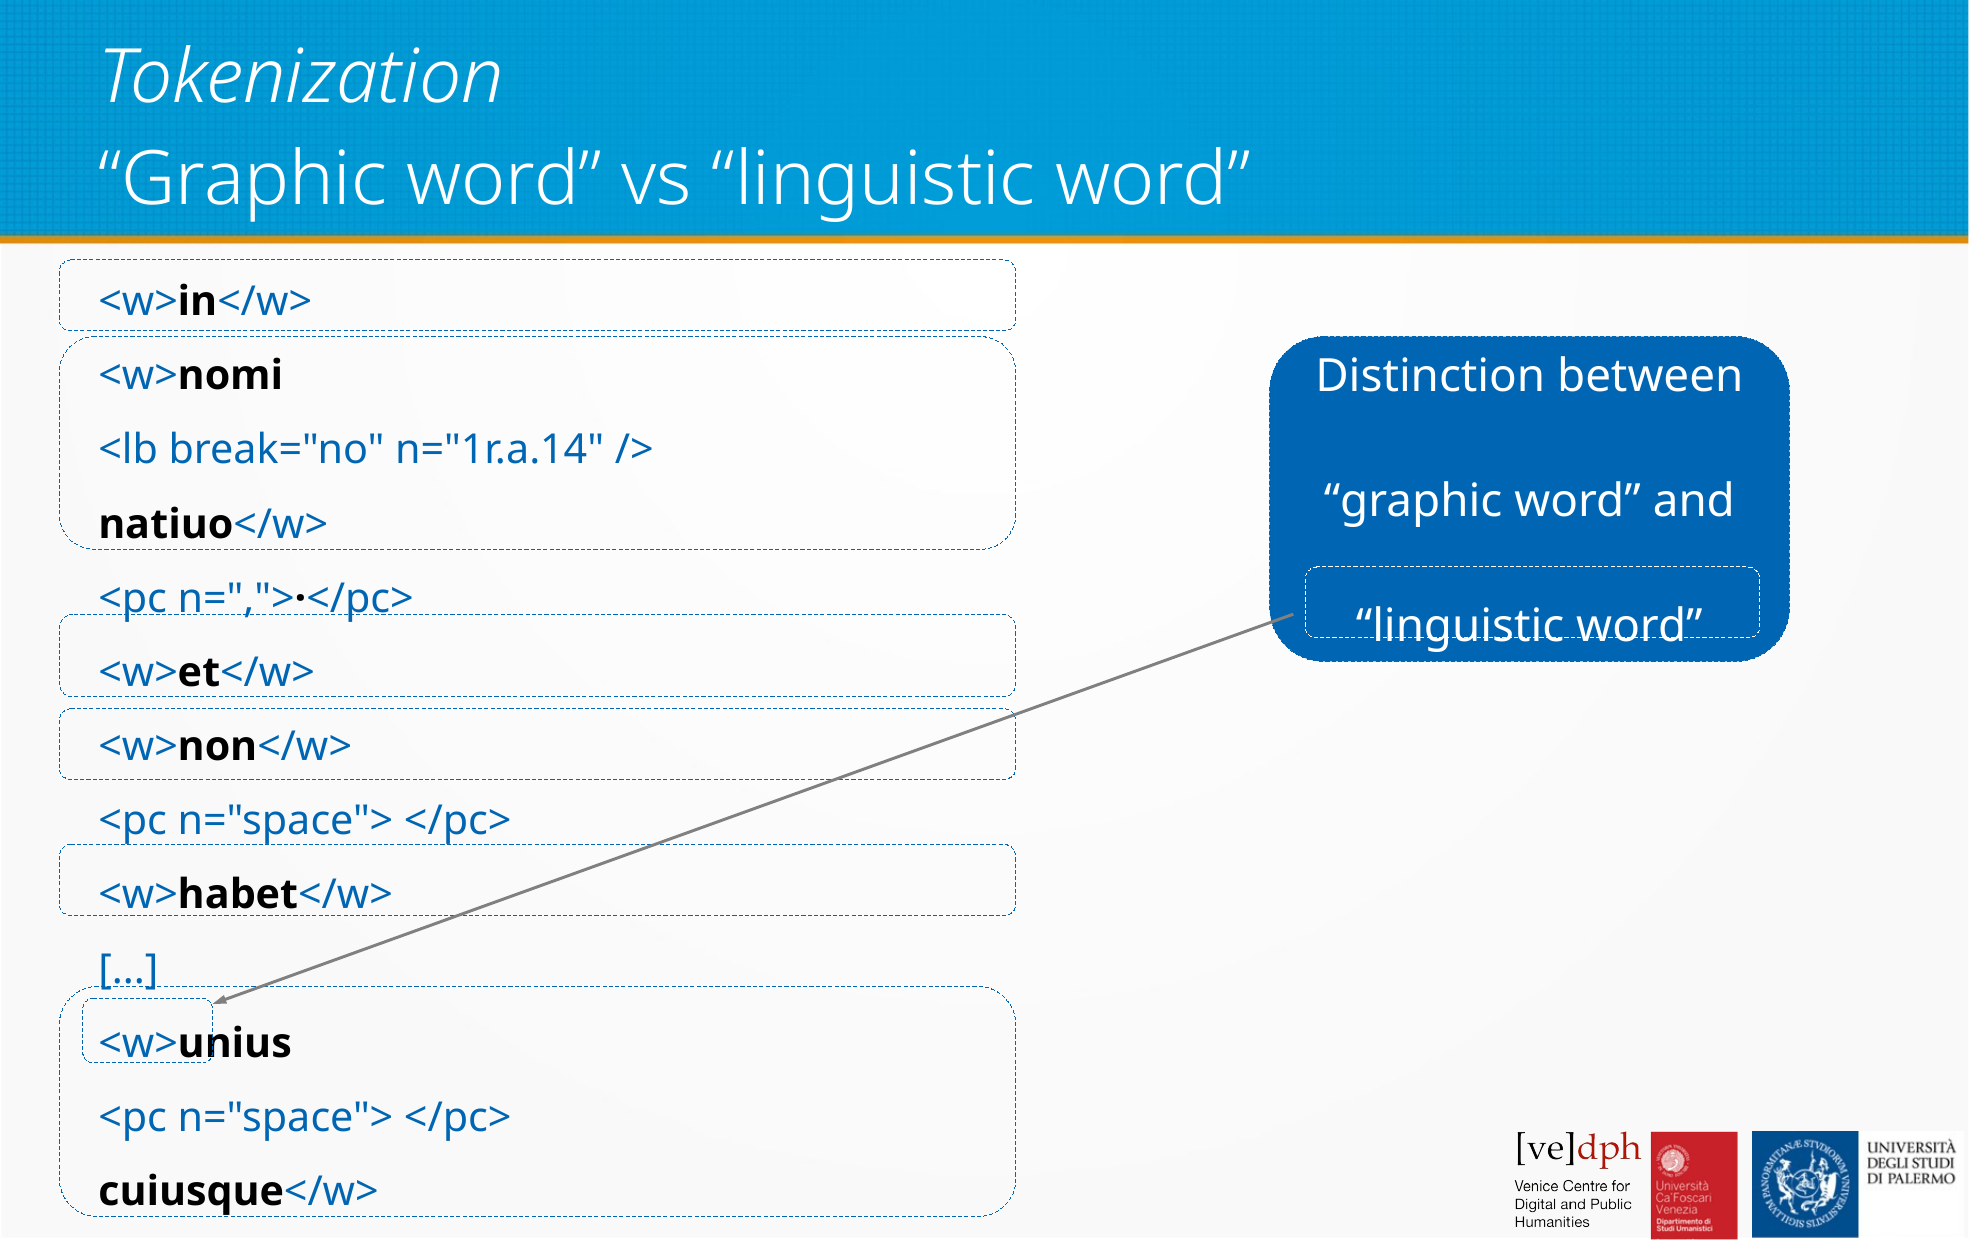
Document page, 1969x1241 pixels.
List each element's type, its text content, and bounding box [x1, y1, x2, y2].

title Tokenization “Graphic word” vs “linguistic word” [98, 19, 1870, 227]
text_box Distinction between “graphic word” and “linguistic word” [1269, 336, 1790, 662]
list <w>in</w> <w>nomi <lb break="no" n="1r.a.14" /> natiuo</w> <pc n=",">·</pc> <w>et</w> <w>non</w> <pc n="space"> </pc> <w>habet</w> [...] <w>unius <pc n="space"> </pc> cuiusque</w> [98, 271, 1861, 1229]
picture [0, 233, 1969, 1241]
